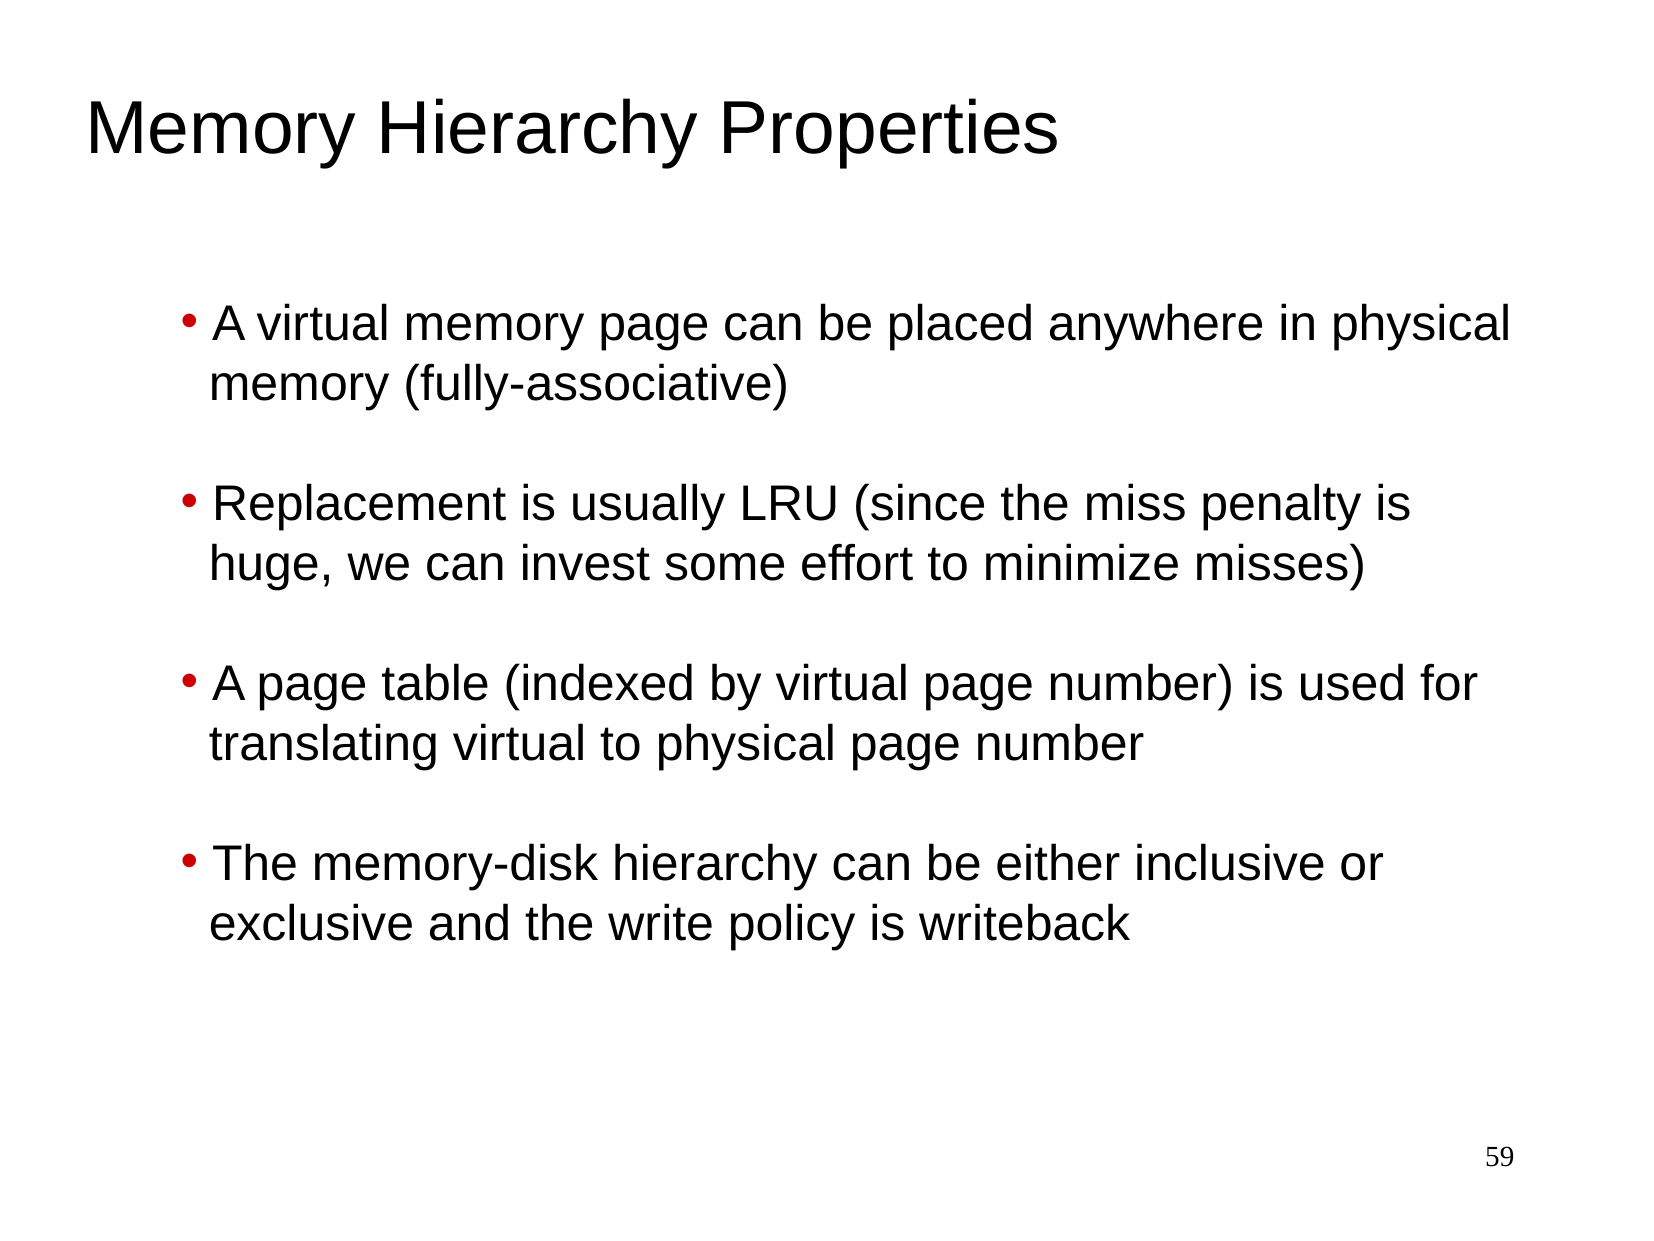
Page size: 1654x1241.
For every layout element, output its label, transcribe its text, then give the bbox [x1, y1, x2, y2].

text_box <number> [1184, 1129, 1530, 1213]
text_box Memory Hierarchy Properties [70, 71, 1077, 177]
text_box A virtual memory page can be placed anywhere in physical memory (fully-associative) Replacement is usually LRU (since the miss penalty is huge, we can invest some effort to minimize misses) A page table (indexed by virtual page number) is used for translating virtual to physical page number The memory-disk hierarchy can be either inclusive or exclusive and the write policy is writeback [165, 282, 1528, 959]
